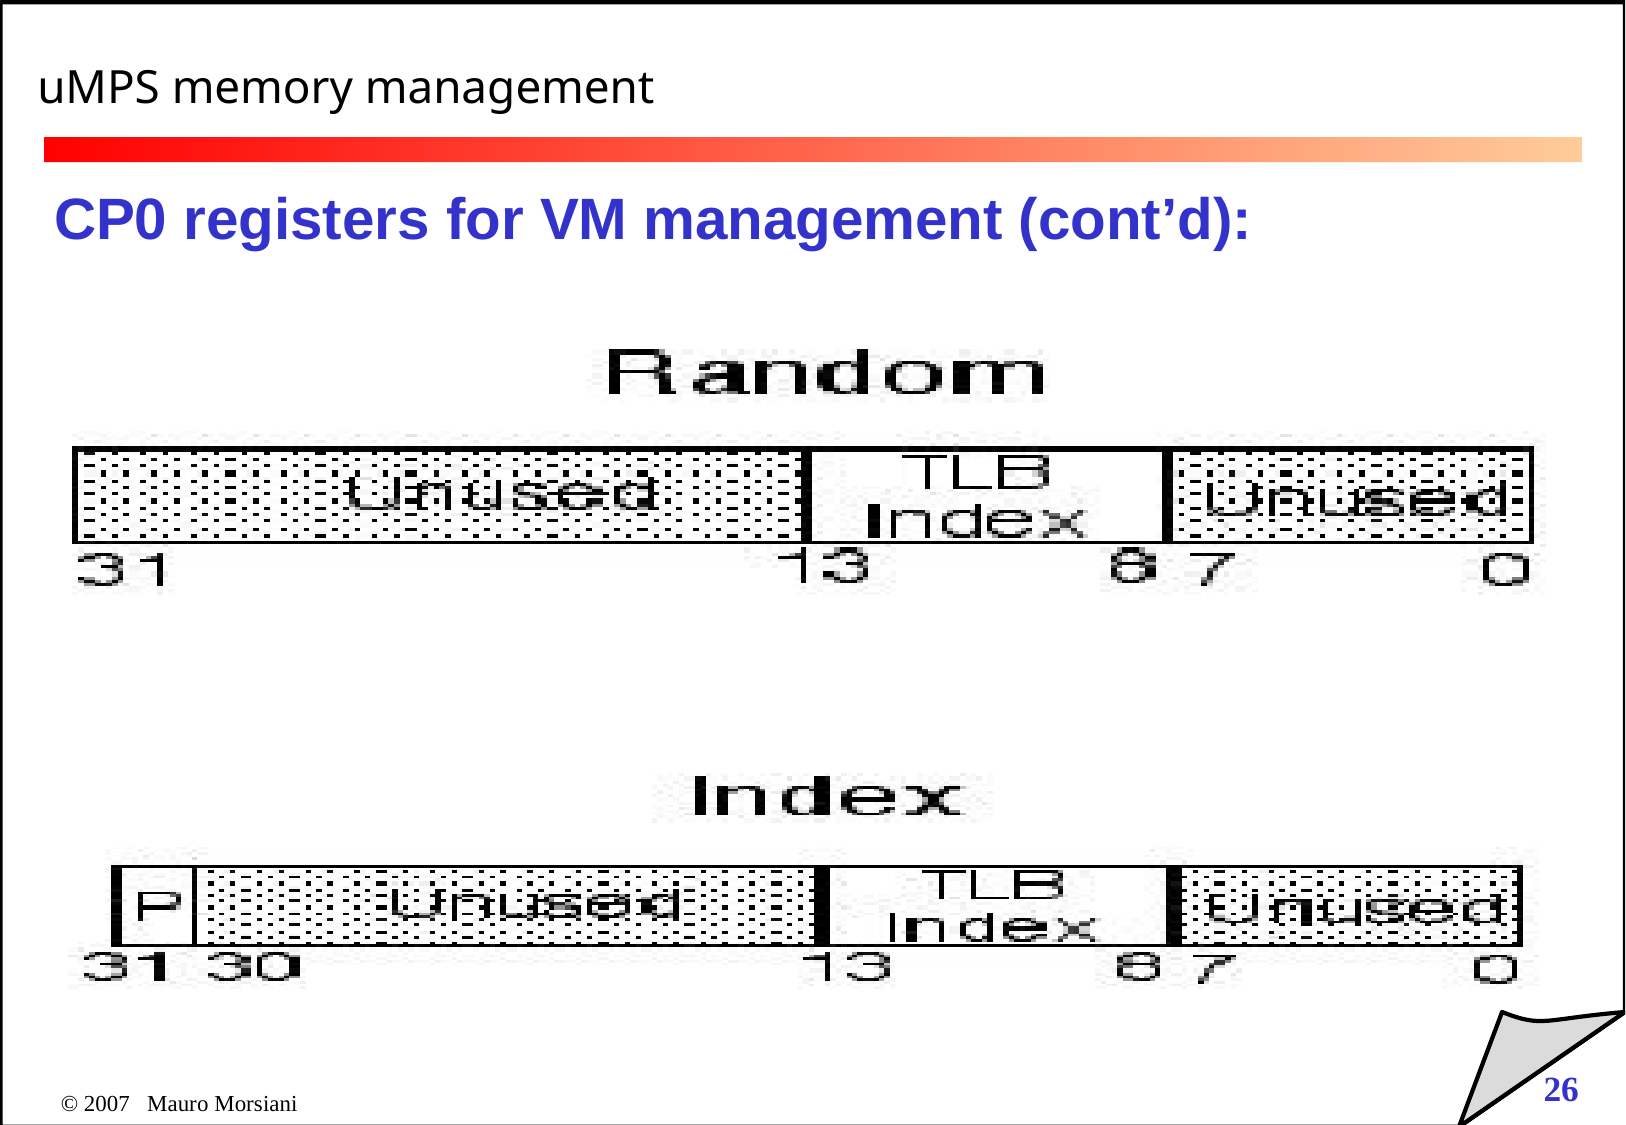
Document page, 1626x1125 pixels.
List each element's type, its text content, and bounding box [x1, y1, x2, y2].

title uMPS memory management [37, 44, 1587, 130]
list CP0 registers for VM management (cont’d): [54, 187, 1545, 739]
picture [56, 349, 1546, 599]
picture [68, 763, 1545, 1000]
